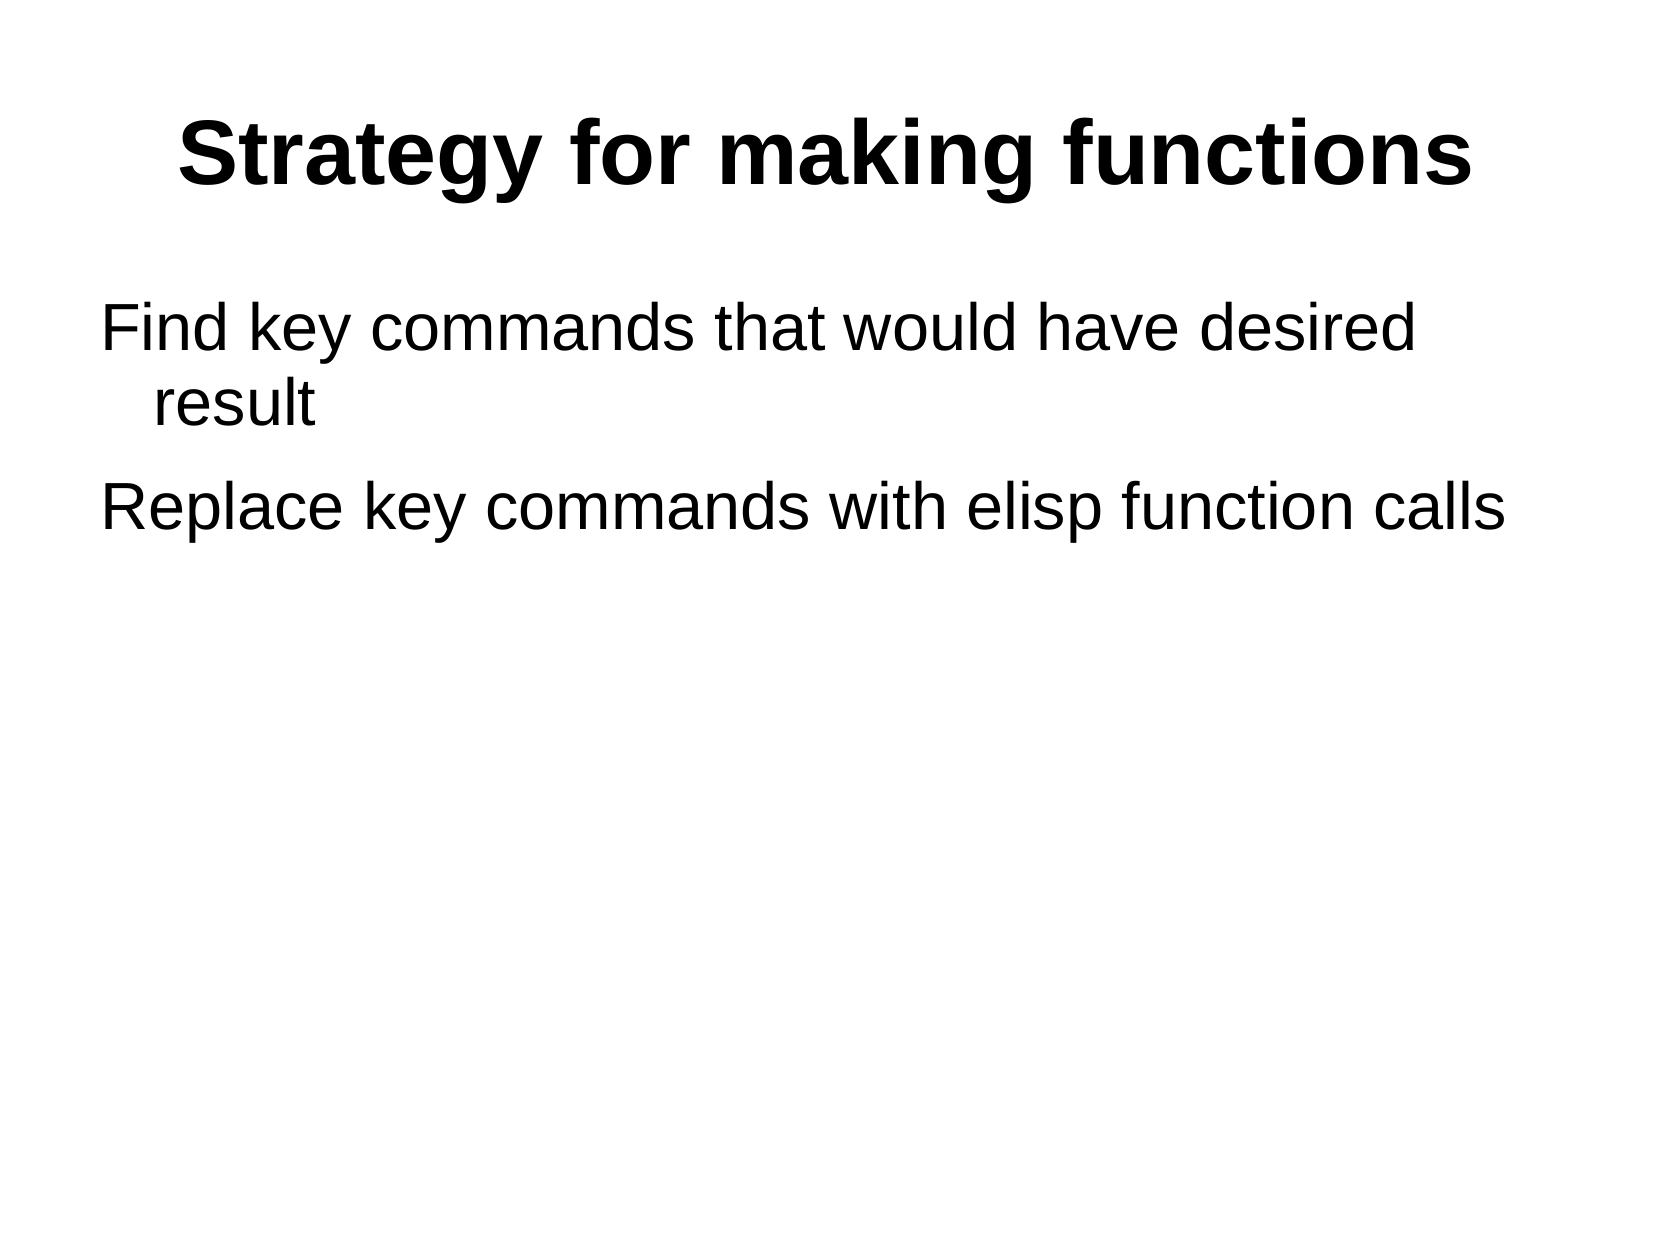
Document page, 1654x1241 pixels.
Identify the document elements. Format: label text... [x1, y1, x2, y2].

title Strategy for making functions [82, 56, 1571, 250]
list Find key commands that would have desired result Replace key commands with elisp function calls [82, 290, 1571, 1094]
